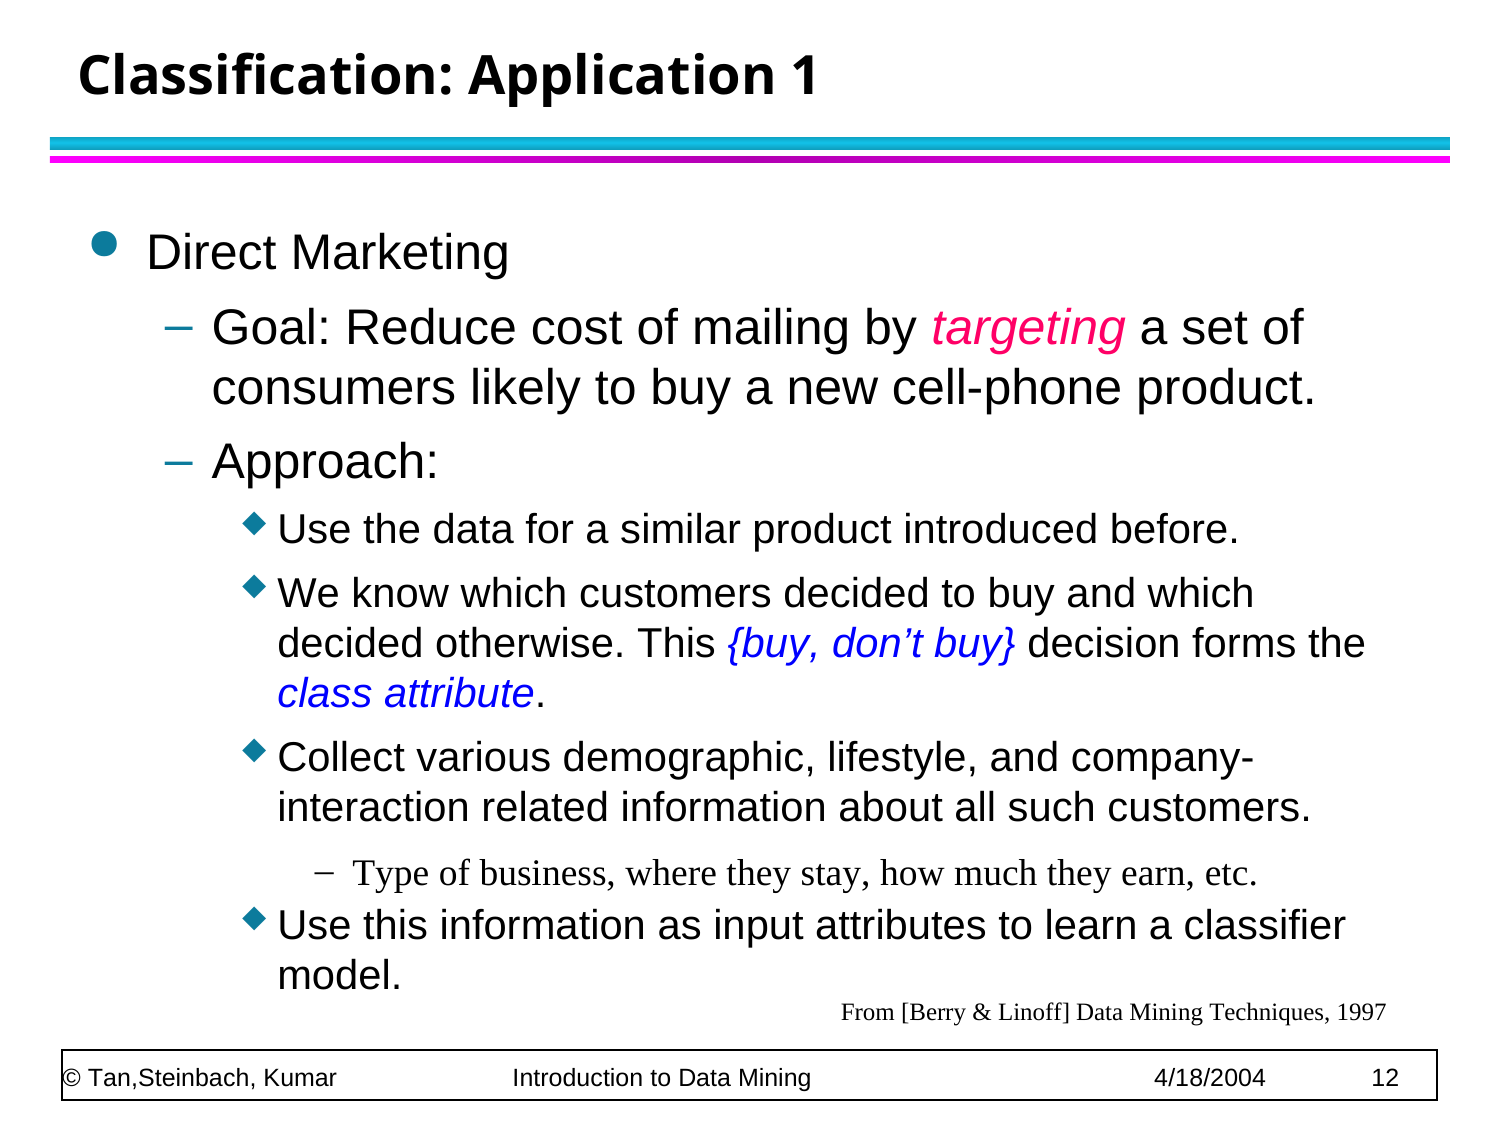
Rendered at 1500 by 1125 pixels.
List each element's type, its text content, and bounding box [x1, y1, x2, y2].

title Classification: Application 1 [62, 22, 1421, 113]
text_box From [Berry & Linoff] Data Mining Techniques, 1997 [826, 987, 1403, 1033]
list Direct Marketing Goal: Reduce cost of mailing by targeting a set of consumers likely to buy a new cell-phone product. Approach: Use the data for a similar product introduced before. We know which customers decided to buy and which decided otherwise. This {buy, don’t buy} decision forms the class attribute. Collect various demographic, lifestyle, and company-interaction related information about all such customers. Type of business, where they stay, how much they earn, etc. Use this information as input attributes to learn a classifier model. [74, 212, 1417, 1013]
